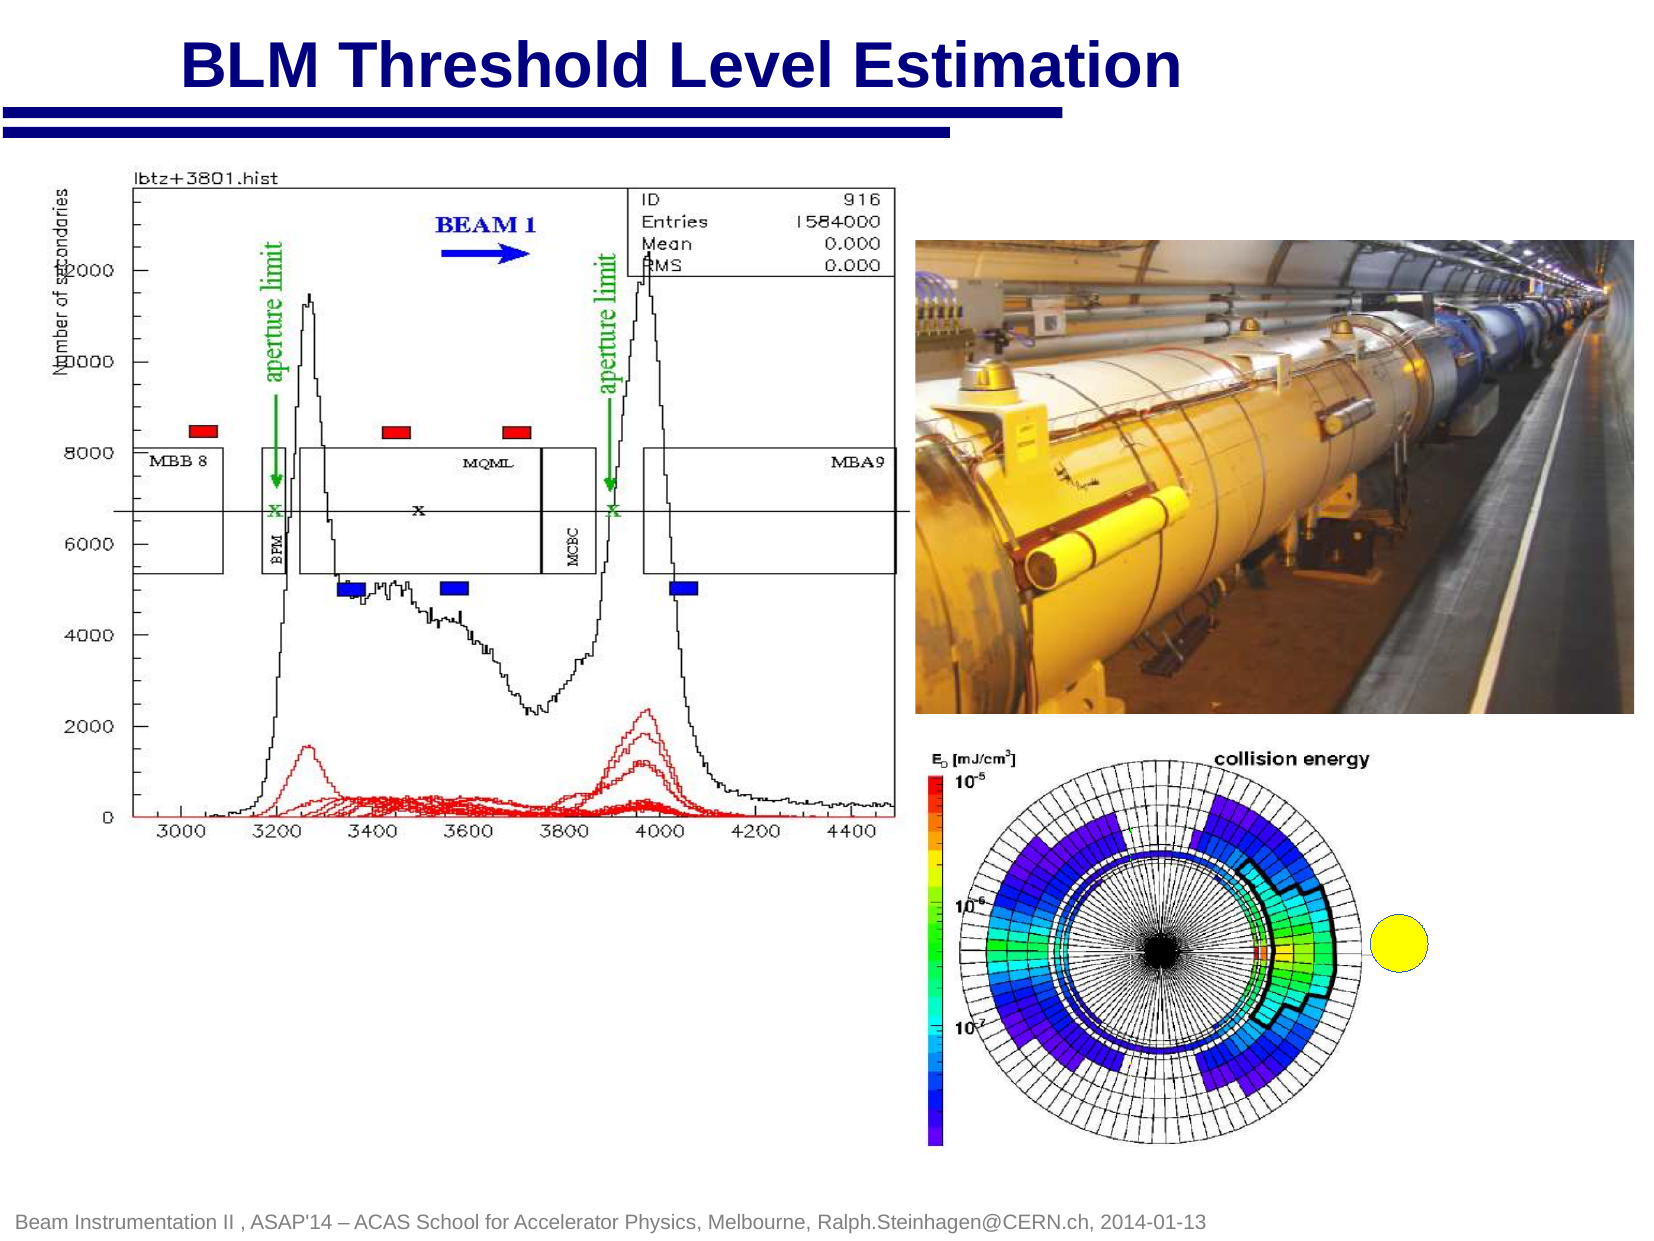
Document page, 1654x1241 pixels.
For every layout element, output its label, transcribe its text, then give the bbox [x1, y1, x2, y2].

title BLM Threshold Level Estimation [165, 0, 1323, 124]
picture [47, 156, 1635, 1157]
text_box [1370, 914, 1429, 973]
